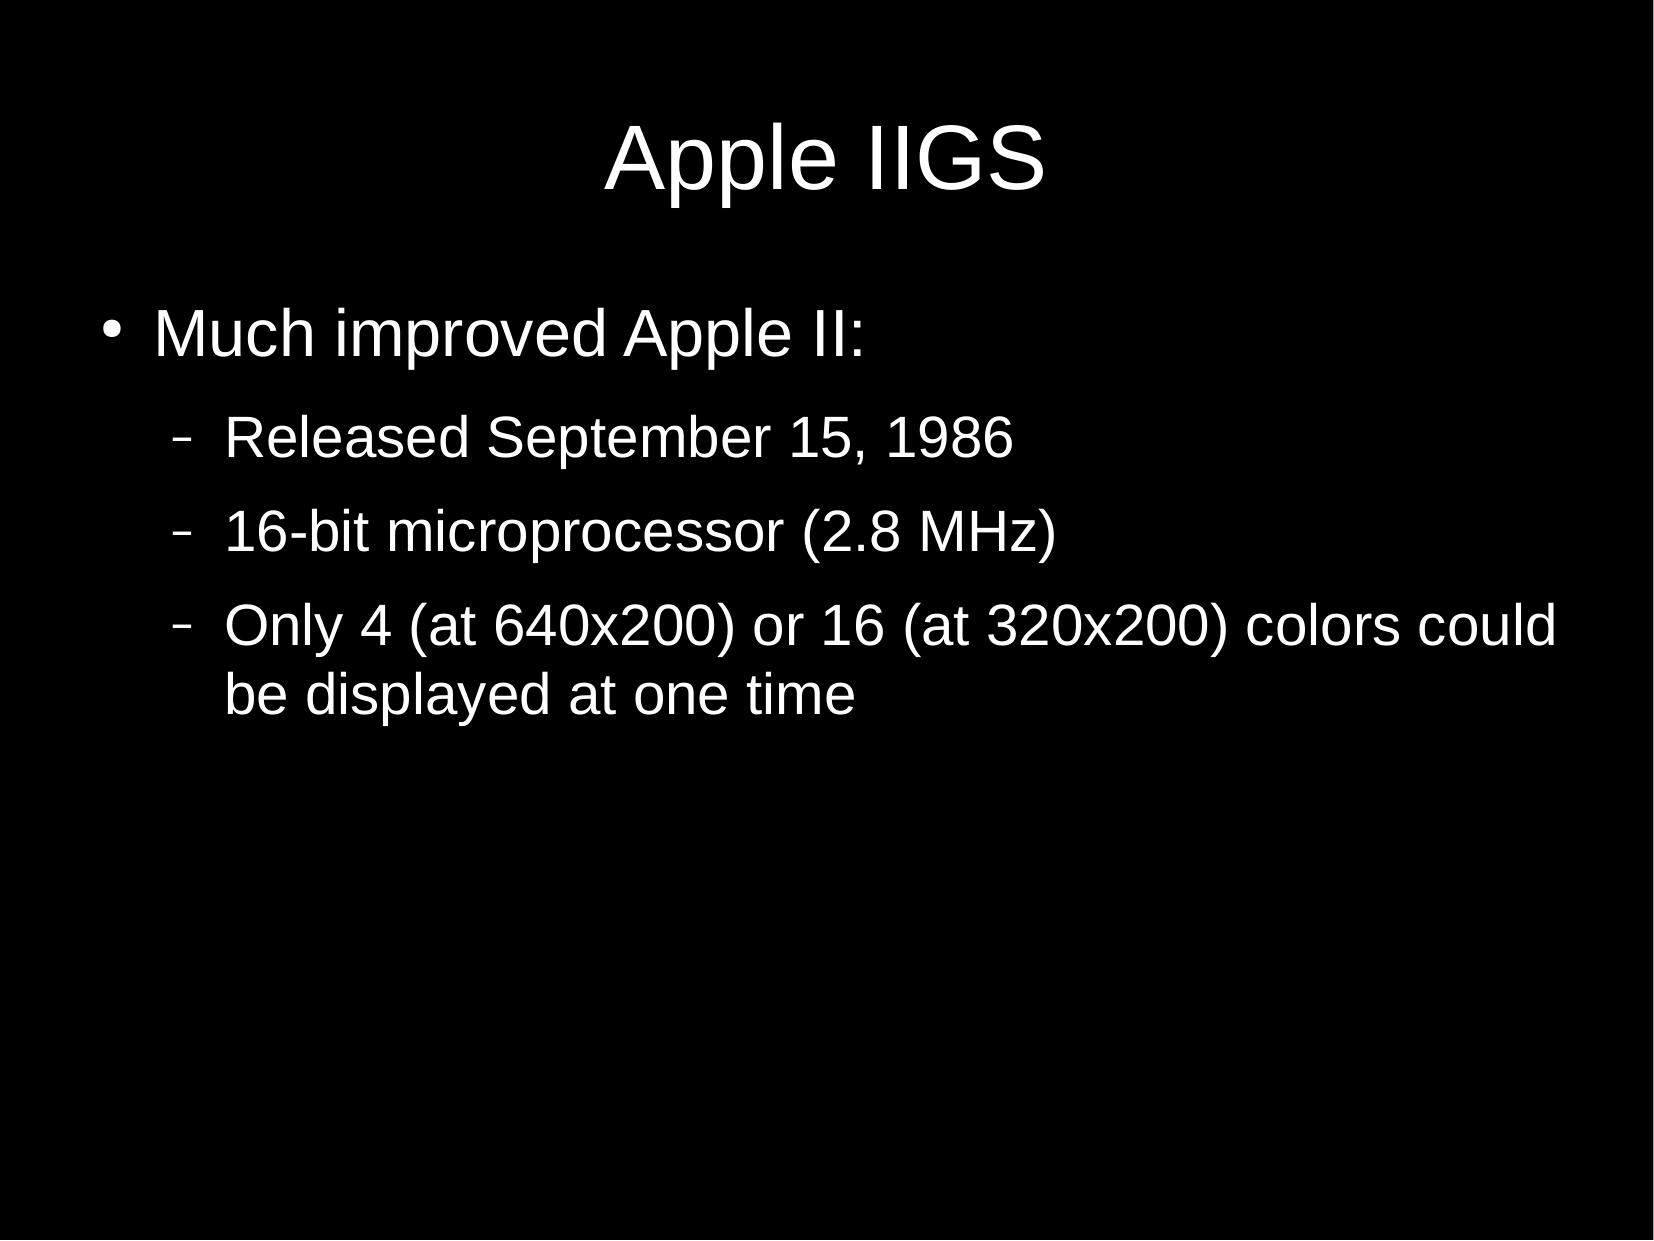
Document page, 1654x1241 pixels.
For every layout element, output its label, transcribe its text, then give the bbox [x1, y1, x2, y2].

title Apple IIGS [82, 49, 1571, 257]
list Much improved Apple II: Released September 15, 1986 16-bit microprocessor (2.8 MHz) Only 4 (at 640x200) or 16 (at 320x200) colors could be displayed at one time [82, 290, 1571, 1109]
